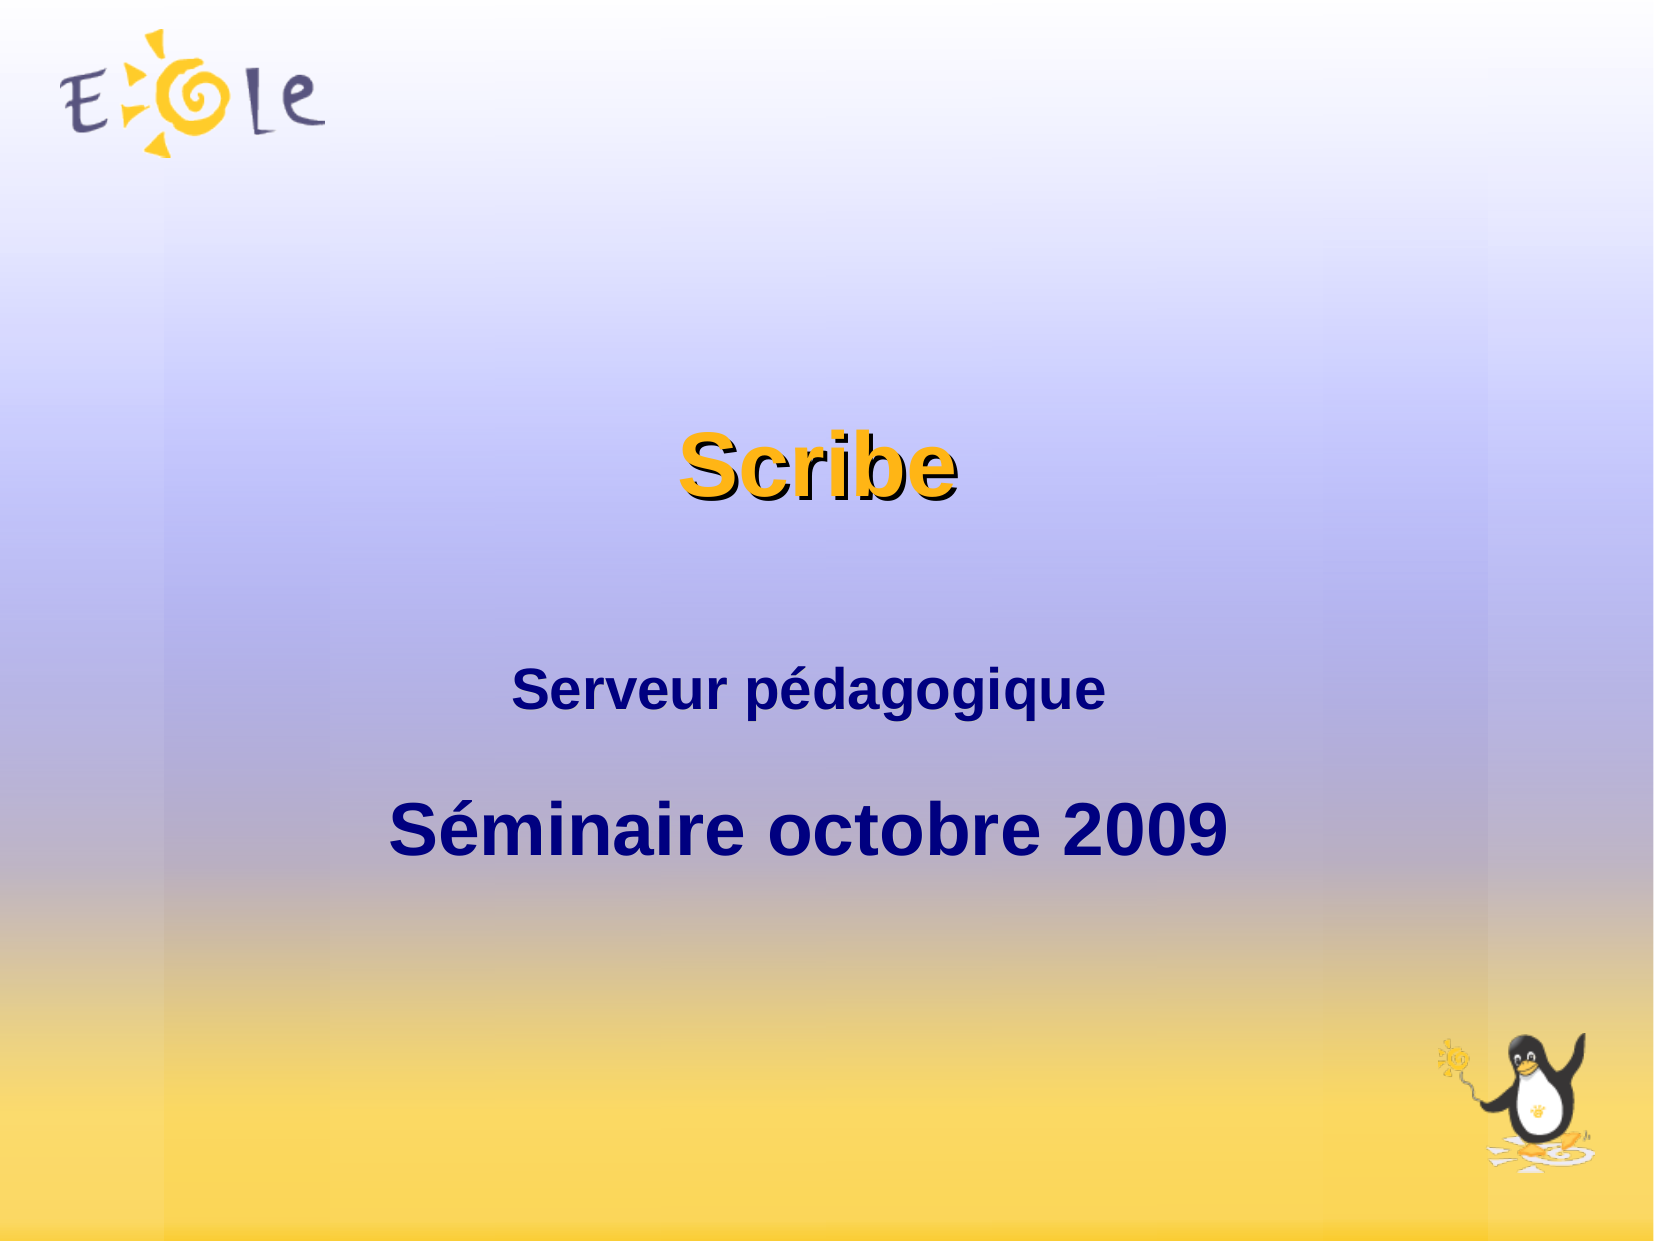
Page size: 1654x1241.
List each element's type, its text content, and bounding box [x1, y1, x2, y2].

text_box Serveur pédagogique Séminaire octobre 2009 [373, 649, 1245, 912]
title Scribe [88, 191, 1548, 739]
picture [0, 0, 1654, 1241]
